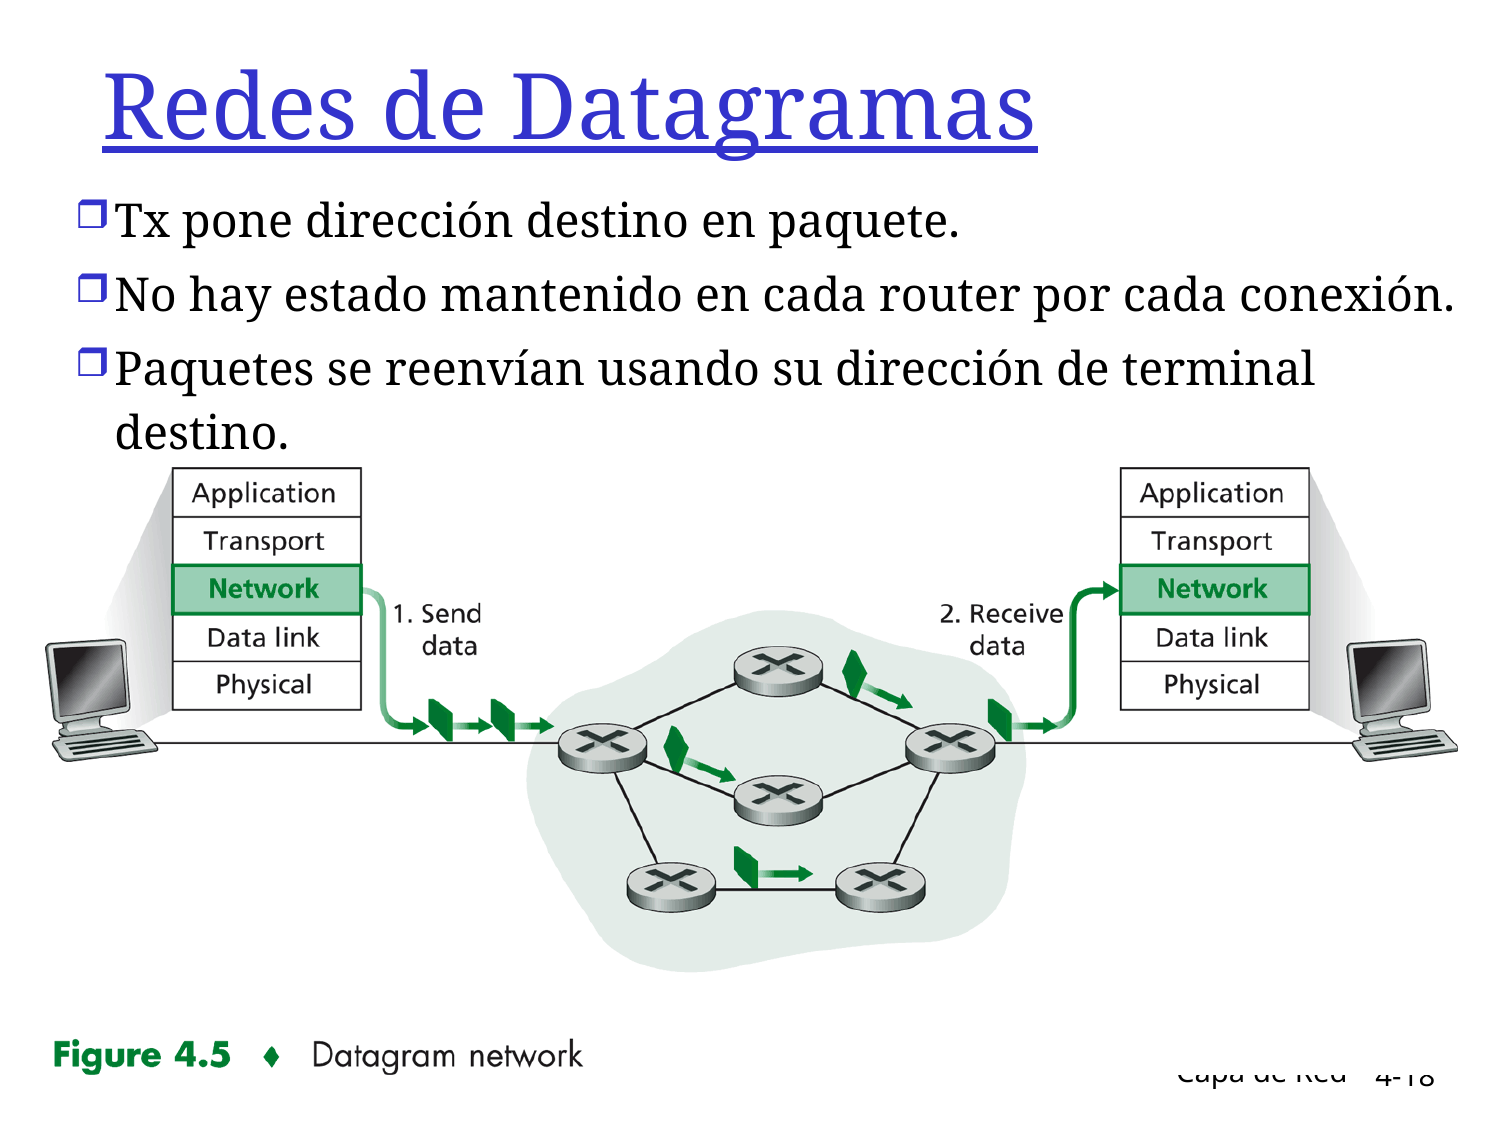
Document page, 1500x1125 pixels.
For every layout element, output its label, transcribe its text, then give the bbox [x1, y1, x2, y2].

list Tx pone dirección destino en paquete. No hay estado mantenido en cada router por cada conexión. Paquetes se reenvían usando su dirección de terminal destino. [75, 187, 1463, 526]
picture [45, 467, 1458, 1075]
title Redes de Datagramas [87, 15, 1426, 187]
